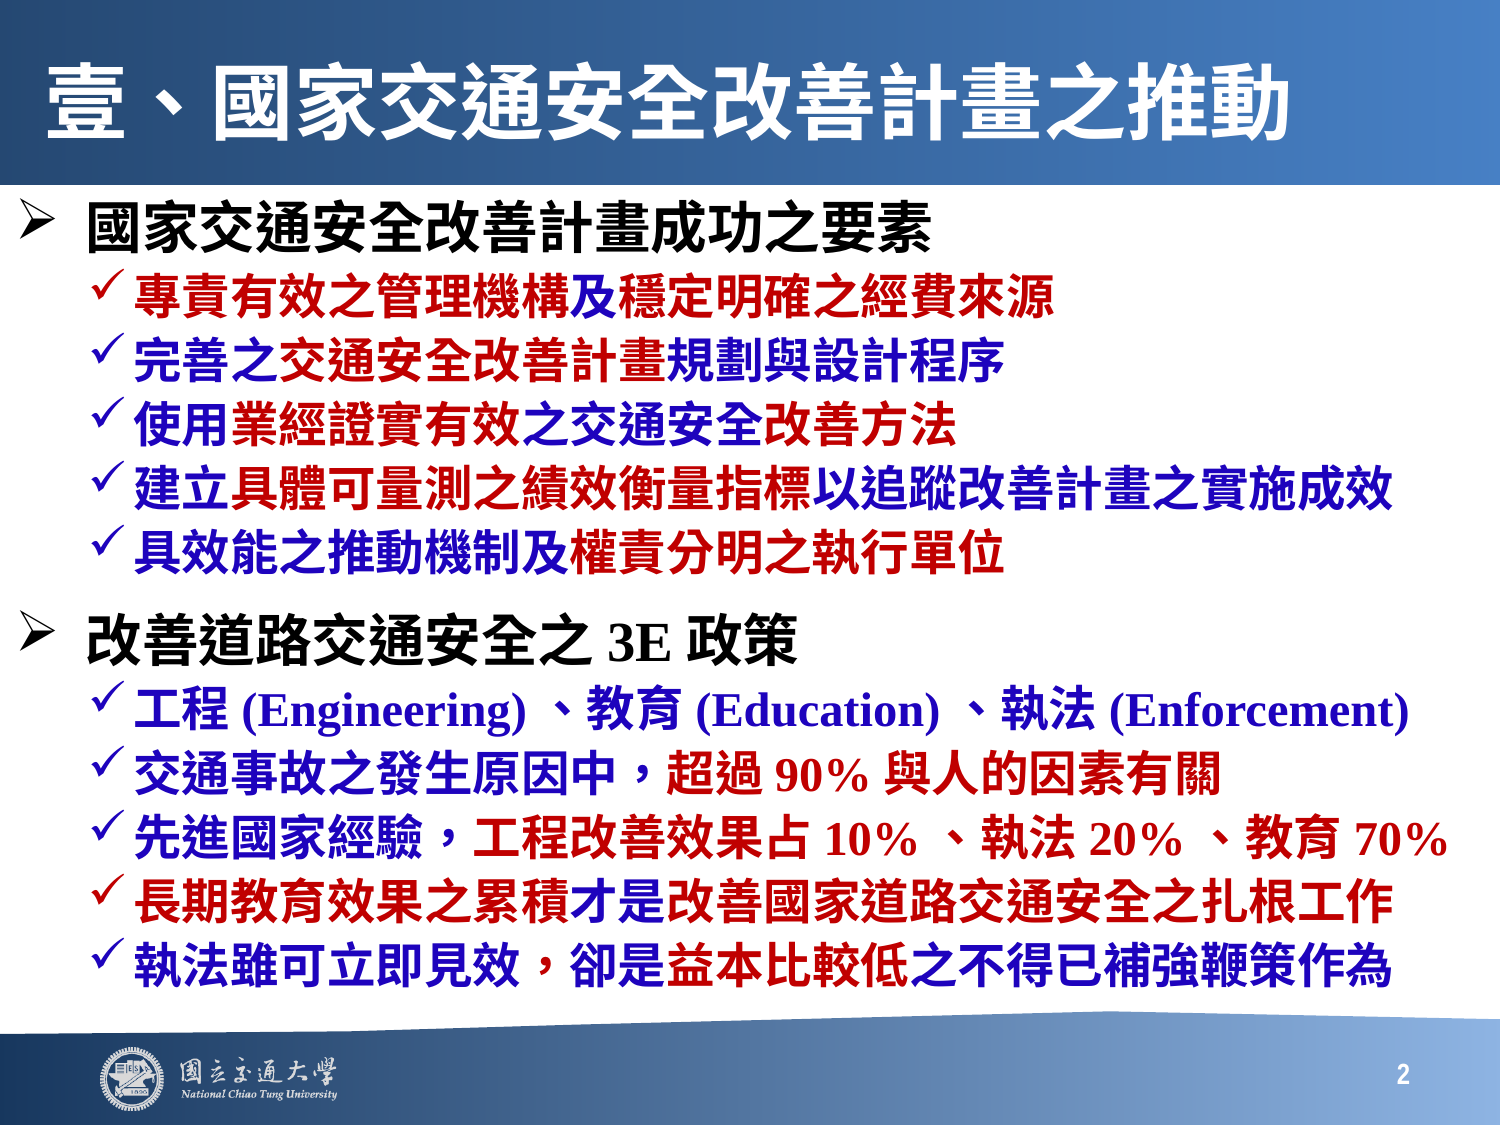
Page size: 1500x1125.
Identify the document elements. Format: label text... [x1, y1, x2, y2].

text_box <number> [1074, 1042, 1426, 1103]
list 國家交通安全改善計畫成功之要素 專責有效之管理機構及穩定明確之經費來源 完善之交通安全改善計畫規劃與設計程序 使用業經證實有效之交通安全改善方法 建立具體可量測之績效衡量指標以追蹤改善計畫之實施成效 具效能之推動機制及權責分明之執行單位 改善道路交通安全之3E政策 工程(Engineering)、教育(Education)、執法(Enforcement) 交通事故之發生原因中，超過90%與人的因素有關 先進國家經驗，工程改善效果占10%、執法20%、教育70% 長期教育效果之累積才是改善國家道路交通安全之扎根工作 執法雖可立即見效，卻是益本比較低之不得已補強鞭策作為 [0, 184, 1500, 1012]
title 壹、國家交通安全改善計畫之推動 [29, 30, 1426, 171]
